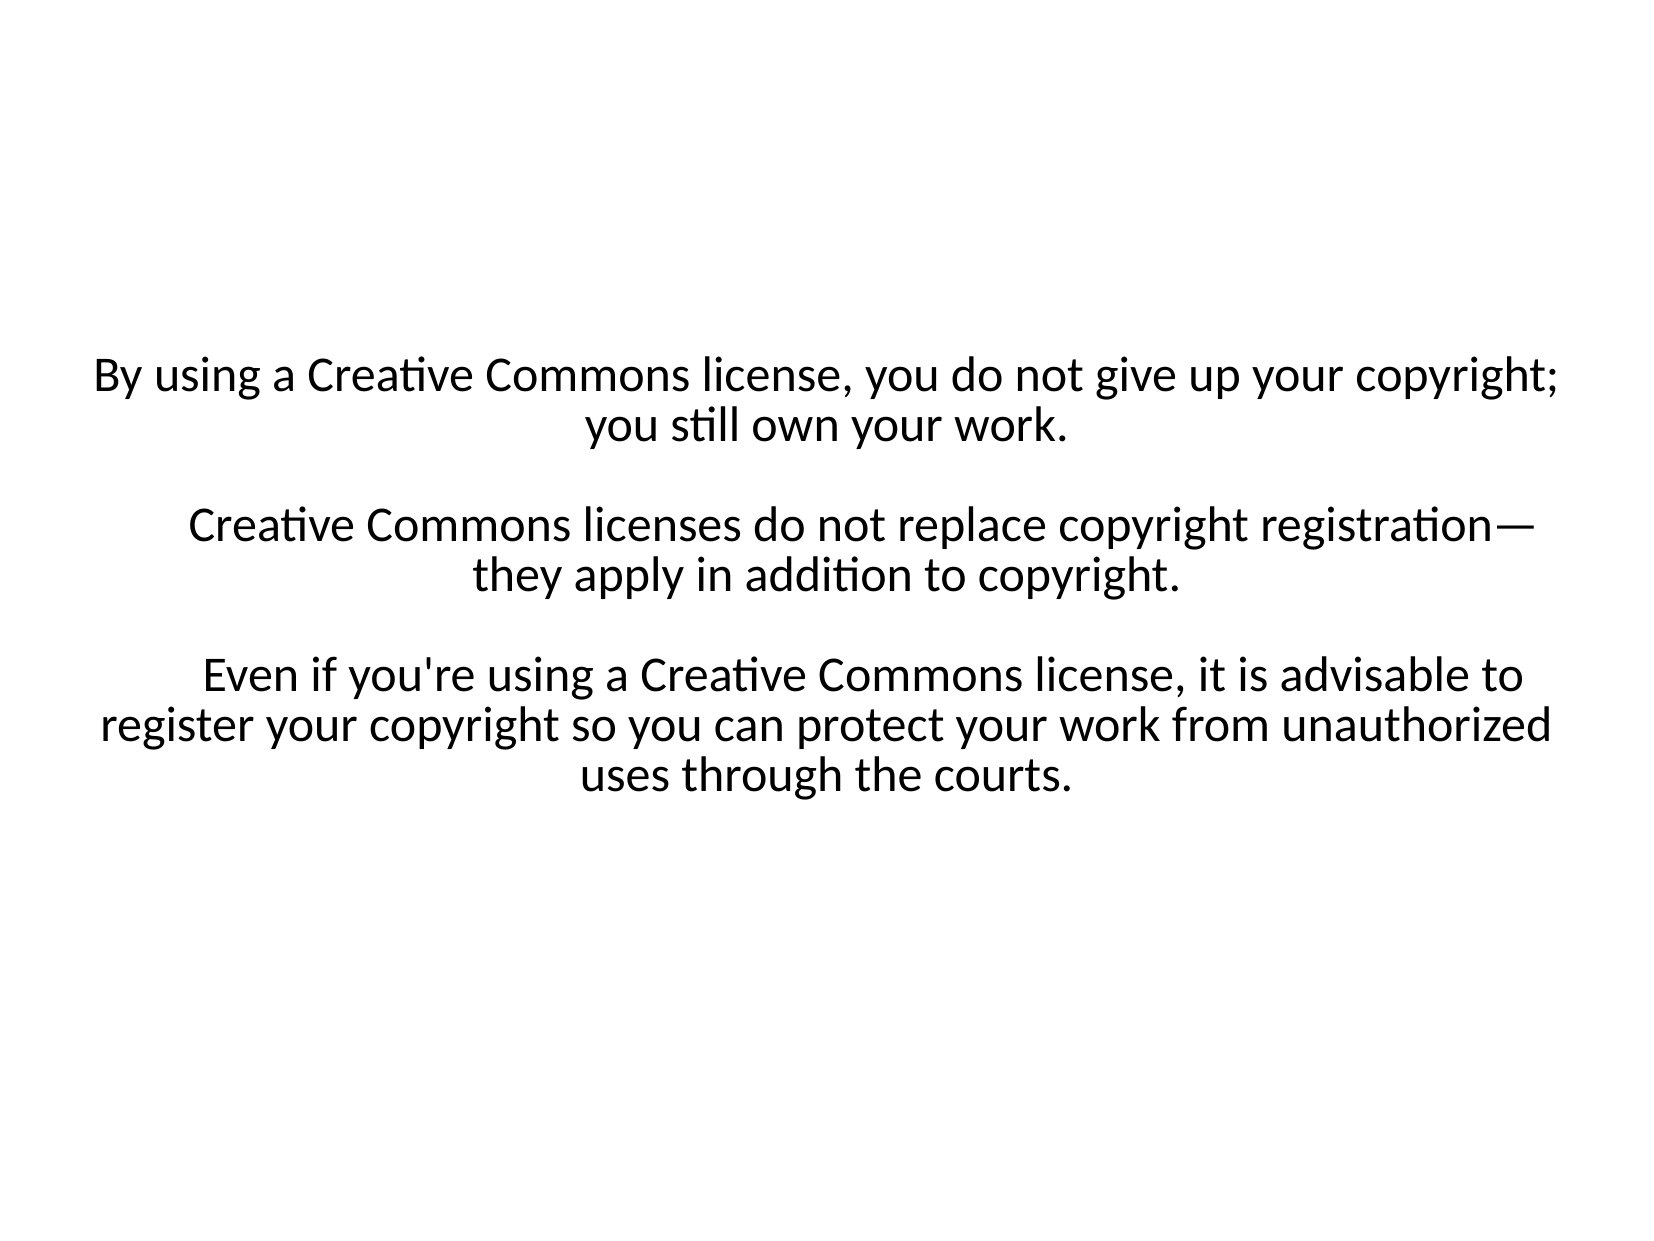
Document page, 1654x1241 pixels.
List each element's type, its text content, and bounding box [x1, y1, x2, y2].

subtitle By using a Creative Commons license, you do not give up your copyright; you still own your work. Creative Commons licenses do not replace copyright registration—they apply in addition to copyright. Even if you're using a Creative Commons license, it is advisable to register your copyright so you can protect your work from unauthorized uses through the courts. [82, 56, 1571, 1102]
